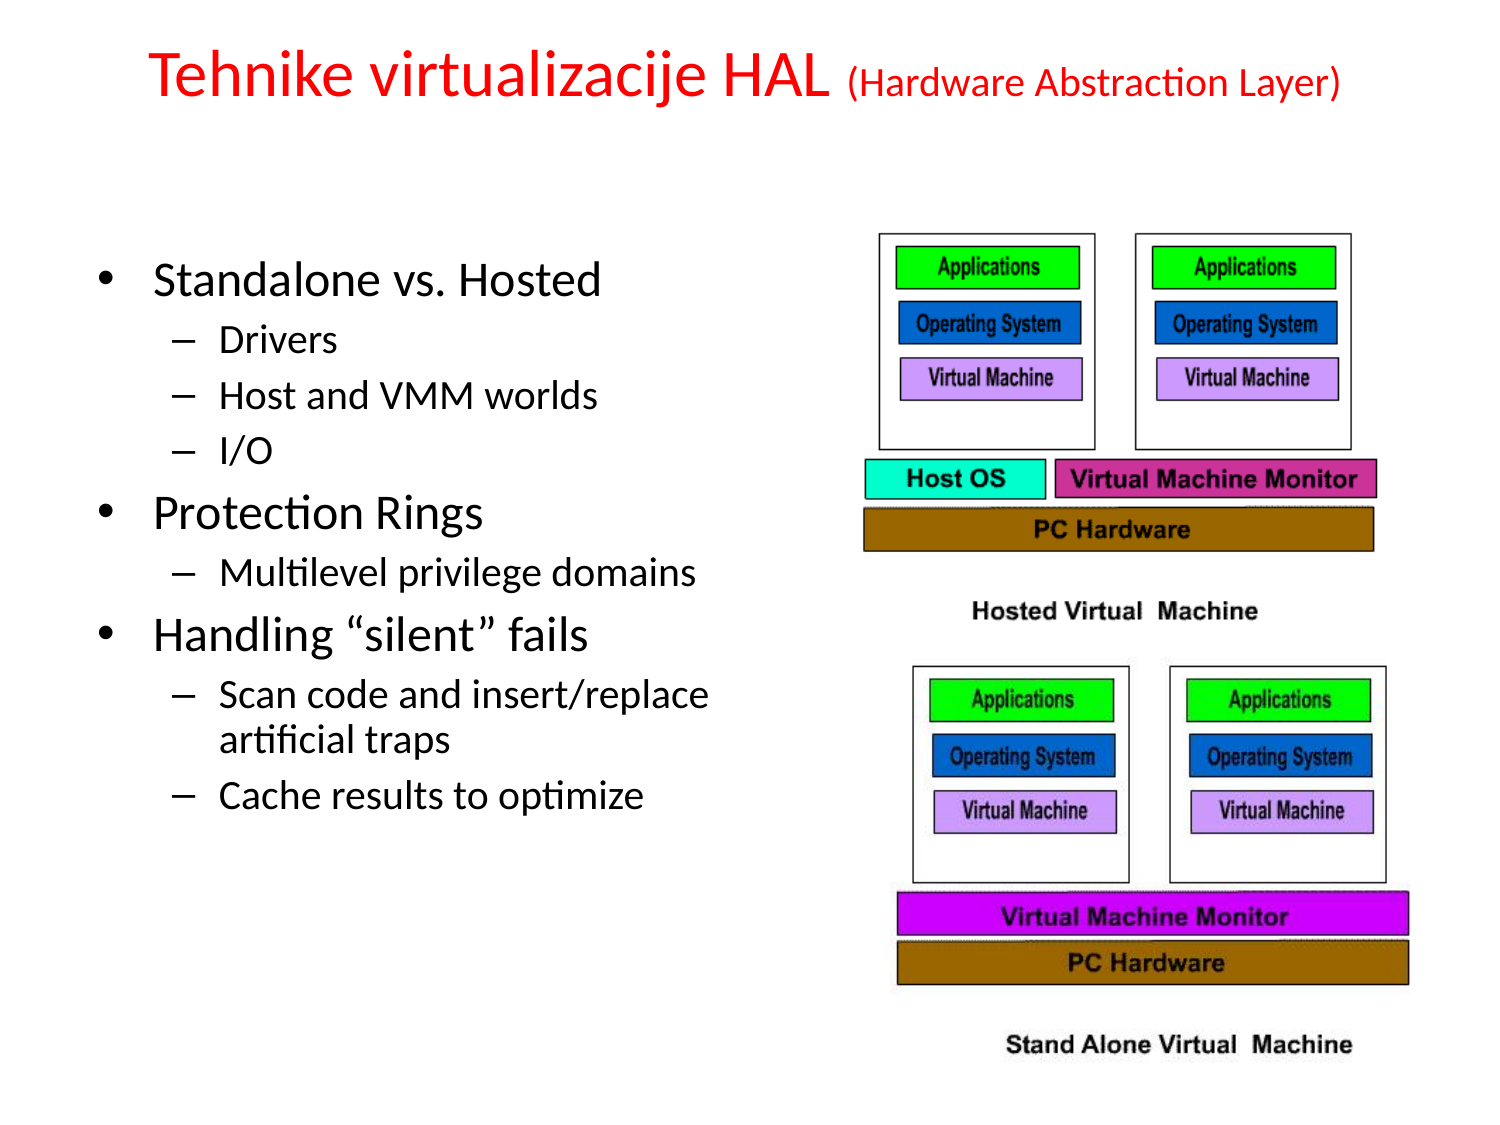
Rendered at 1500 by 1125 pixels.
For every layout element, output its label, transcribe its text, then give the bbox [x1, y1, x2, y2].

title Tehnike virtualizacije HAL (Hardware Abstraction Layer) [70, 0, 1421, 143]
list Standalone vs. Hosted Drivers Host and VMM worlds I/O Protection Rings Multilevel privilege domains Handling “silent” fails Scan code and insert/replace artificial traps Cache results to optimize [82, 246, 745, 922]
text_box [855, 222, 1383, 631]
text_box [890, 656, 1418, 1066]
